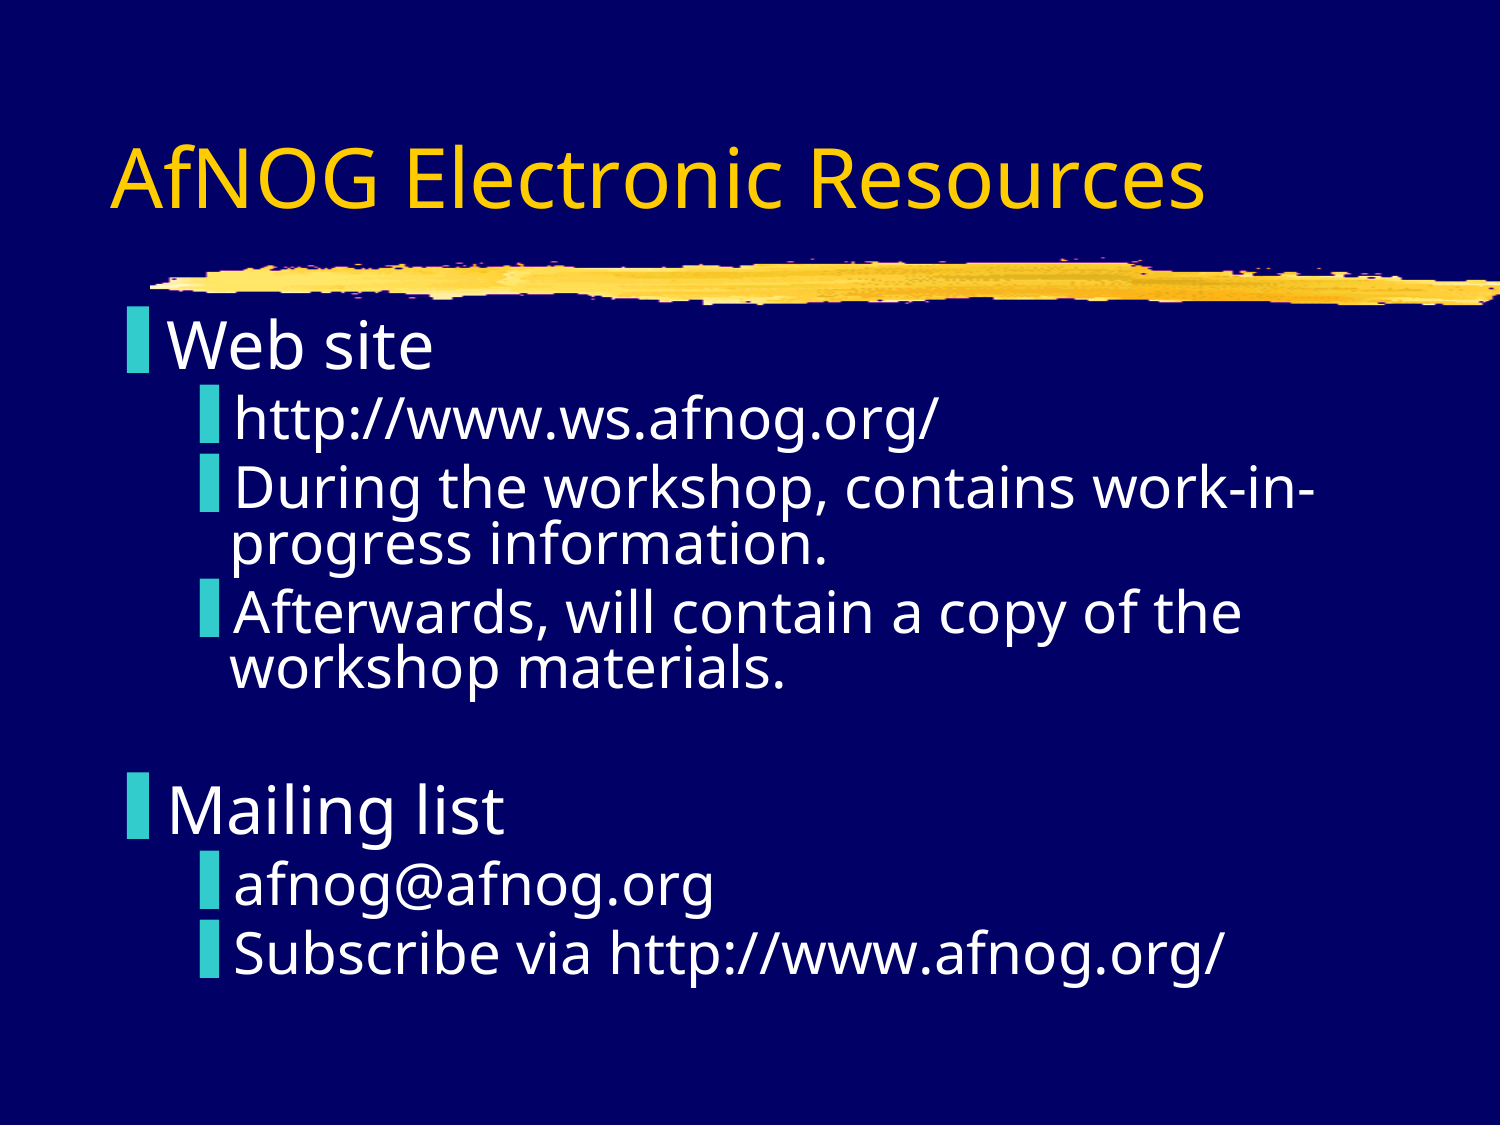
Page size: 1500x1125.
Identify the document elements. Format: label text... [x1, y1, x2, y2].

list Web site http://www.ws.afnog.org/ During the workshop, contains work-in-progress information. Afterwards, will contain a copy of the workshop materials. Mailing list afnog@afnog.org Subscribe via http://www.afnog.org/ [110, 318, 1391, 1027]
picture [150, 252, 1500, 316]
title AfNOG Electronic Resources [110, 78, 1391, 297]
